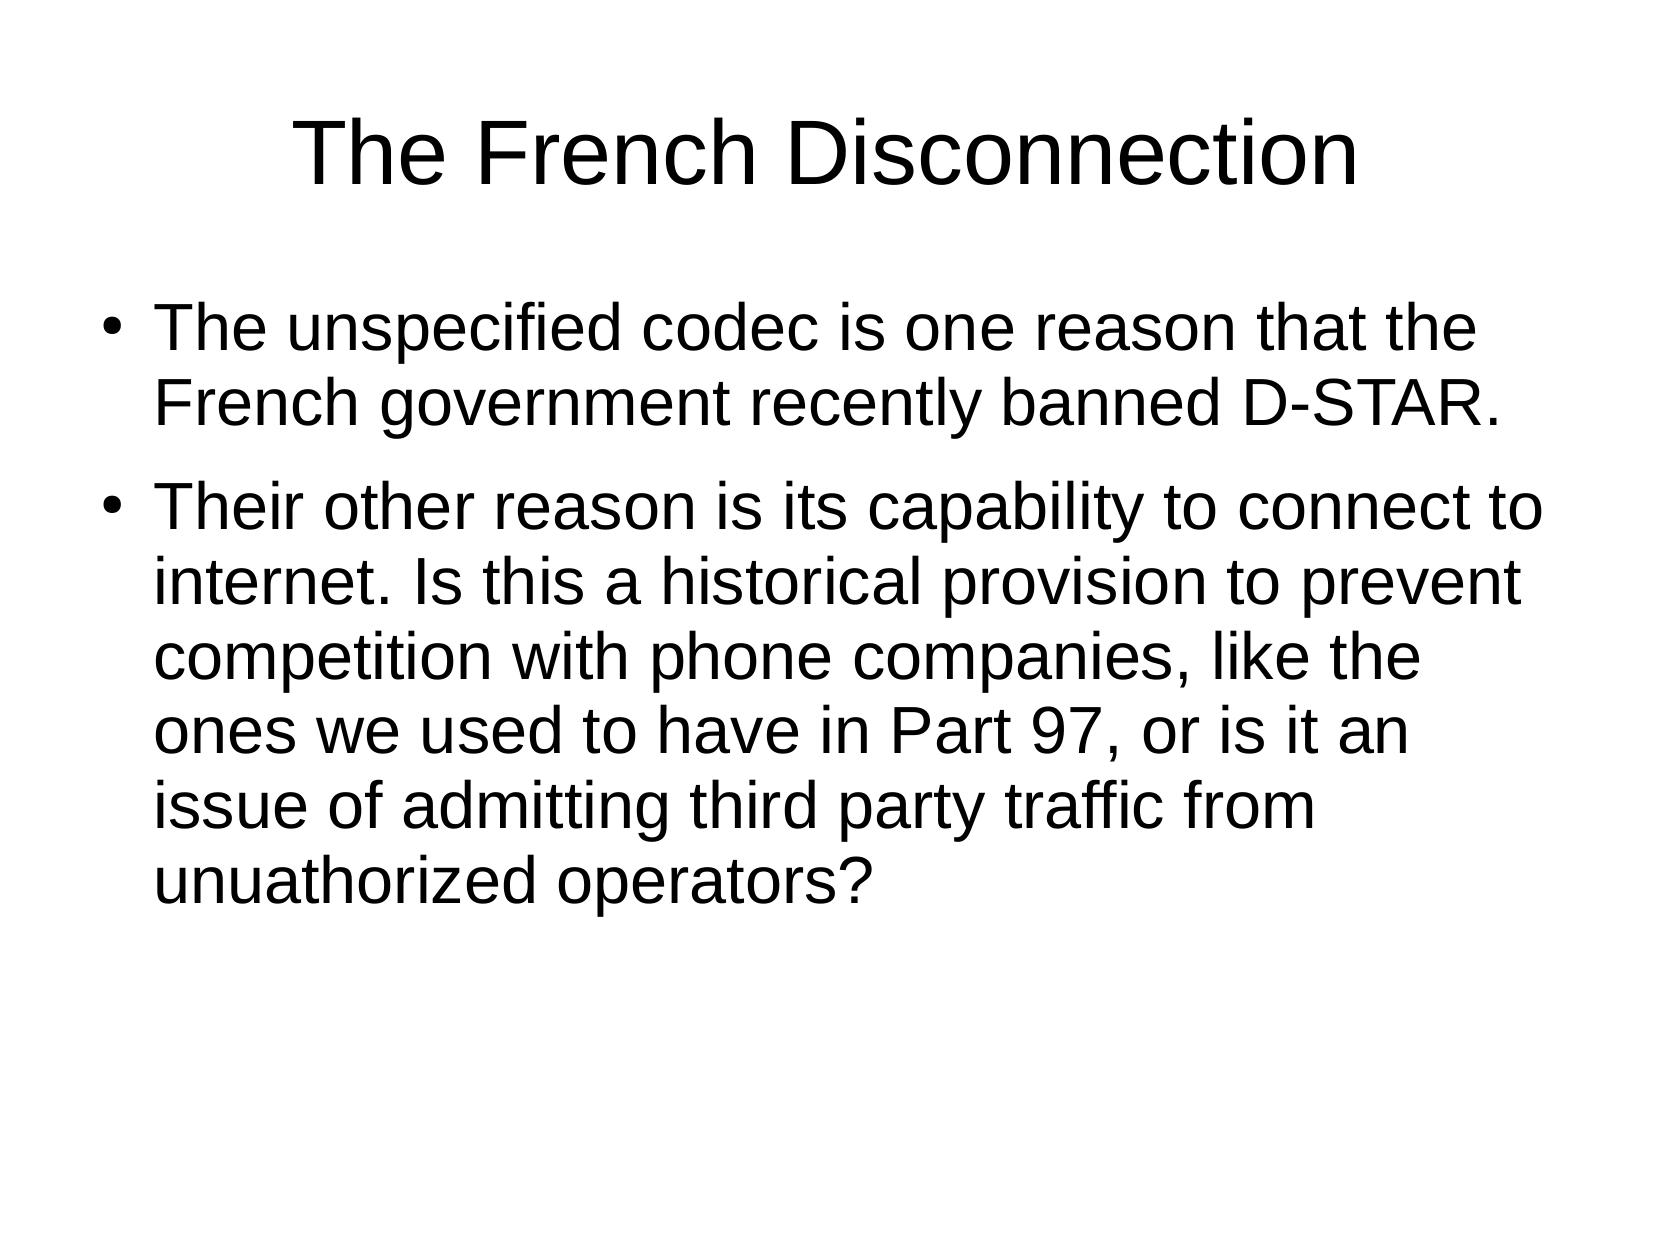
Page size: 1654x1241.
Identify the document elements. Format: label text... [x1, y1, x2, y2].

list The unspecified codec is one reason that the French government recently banned D-STAR. Their other reason is its capability to connect to internet. Is this a historical provision to prevent competition with phone companies, like the ones we used to have in Part 97, or is it an issue of admitting third party traffic from unuathorized operators? [82, 290, 1571, 1109]
title The French Disconnection [82, 56, 1571, 250]
